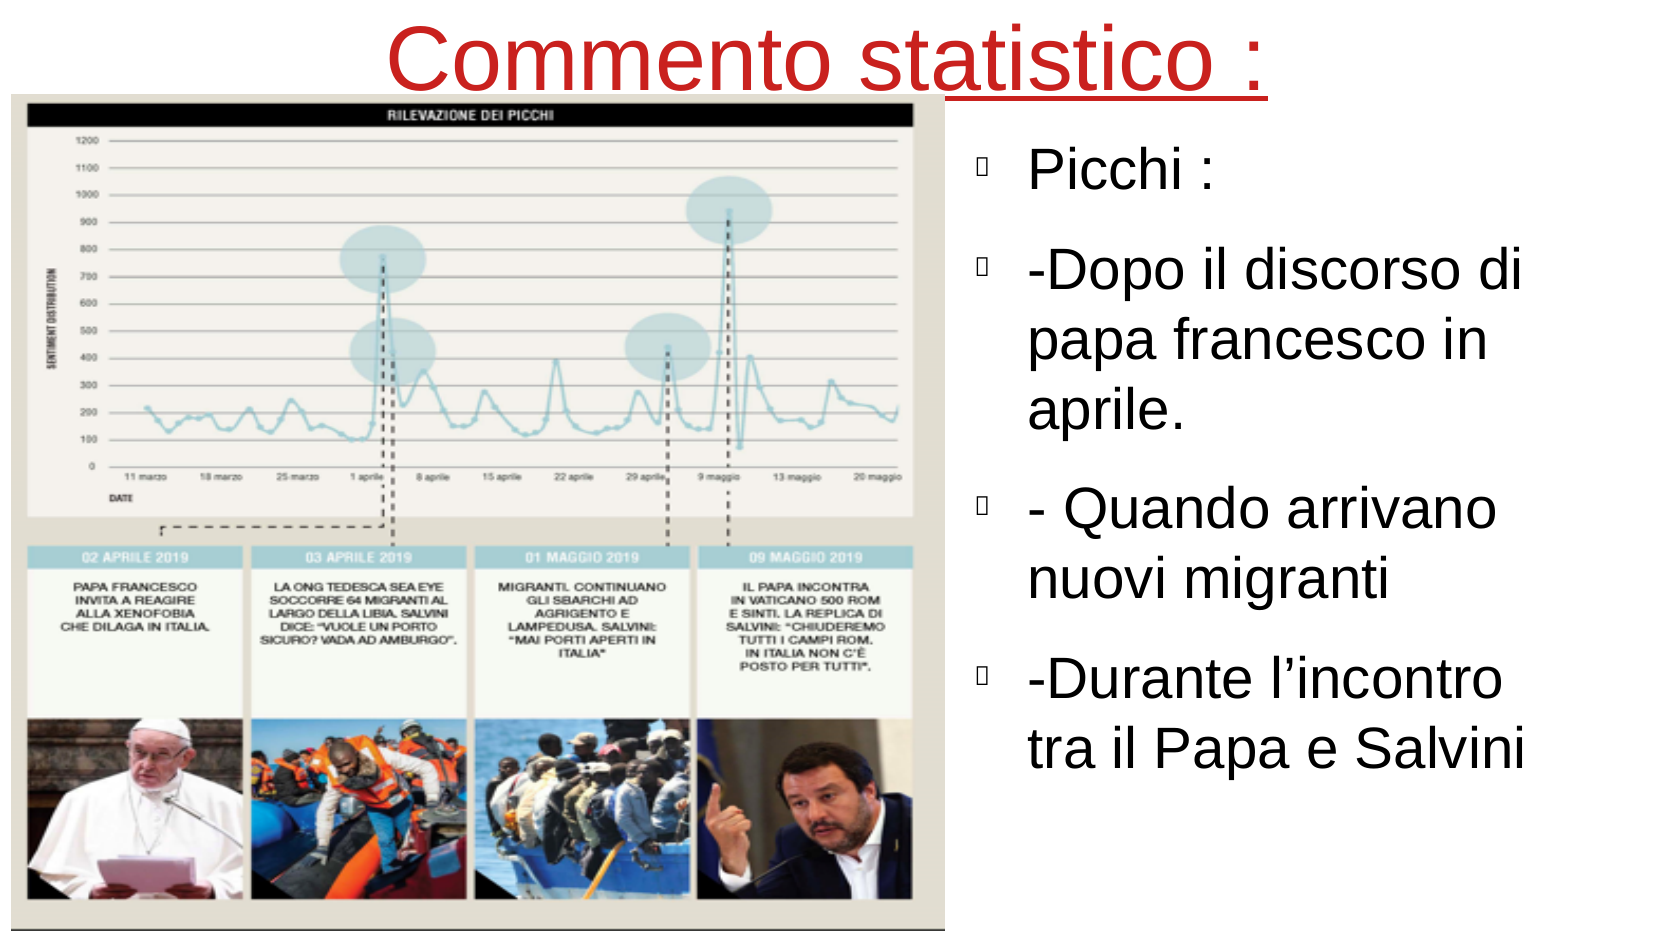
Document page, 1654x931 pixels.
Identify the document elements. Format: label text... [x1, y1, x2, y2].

text_box Picchi : -Dopo il discorso di papa francesco in aprile. - Quando arrivano nuovi migranti -Durante l’incontro tra il Papa e Salvini [956, 131, 1571, 931]
picture [11, 94, 945, 931]
text_box Commento statistico : [82, 0, 1571, 109]
